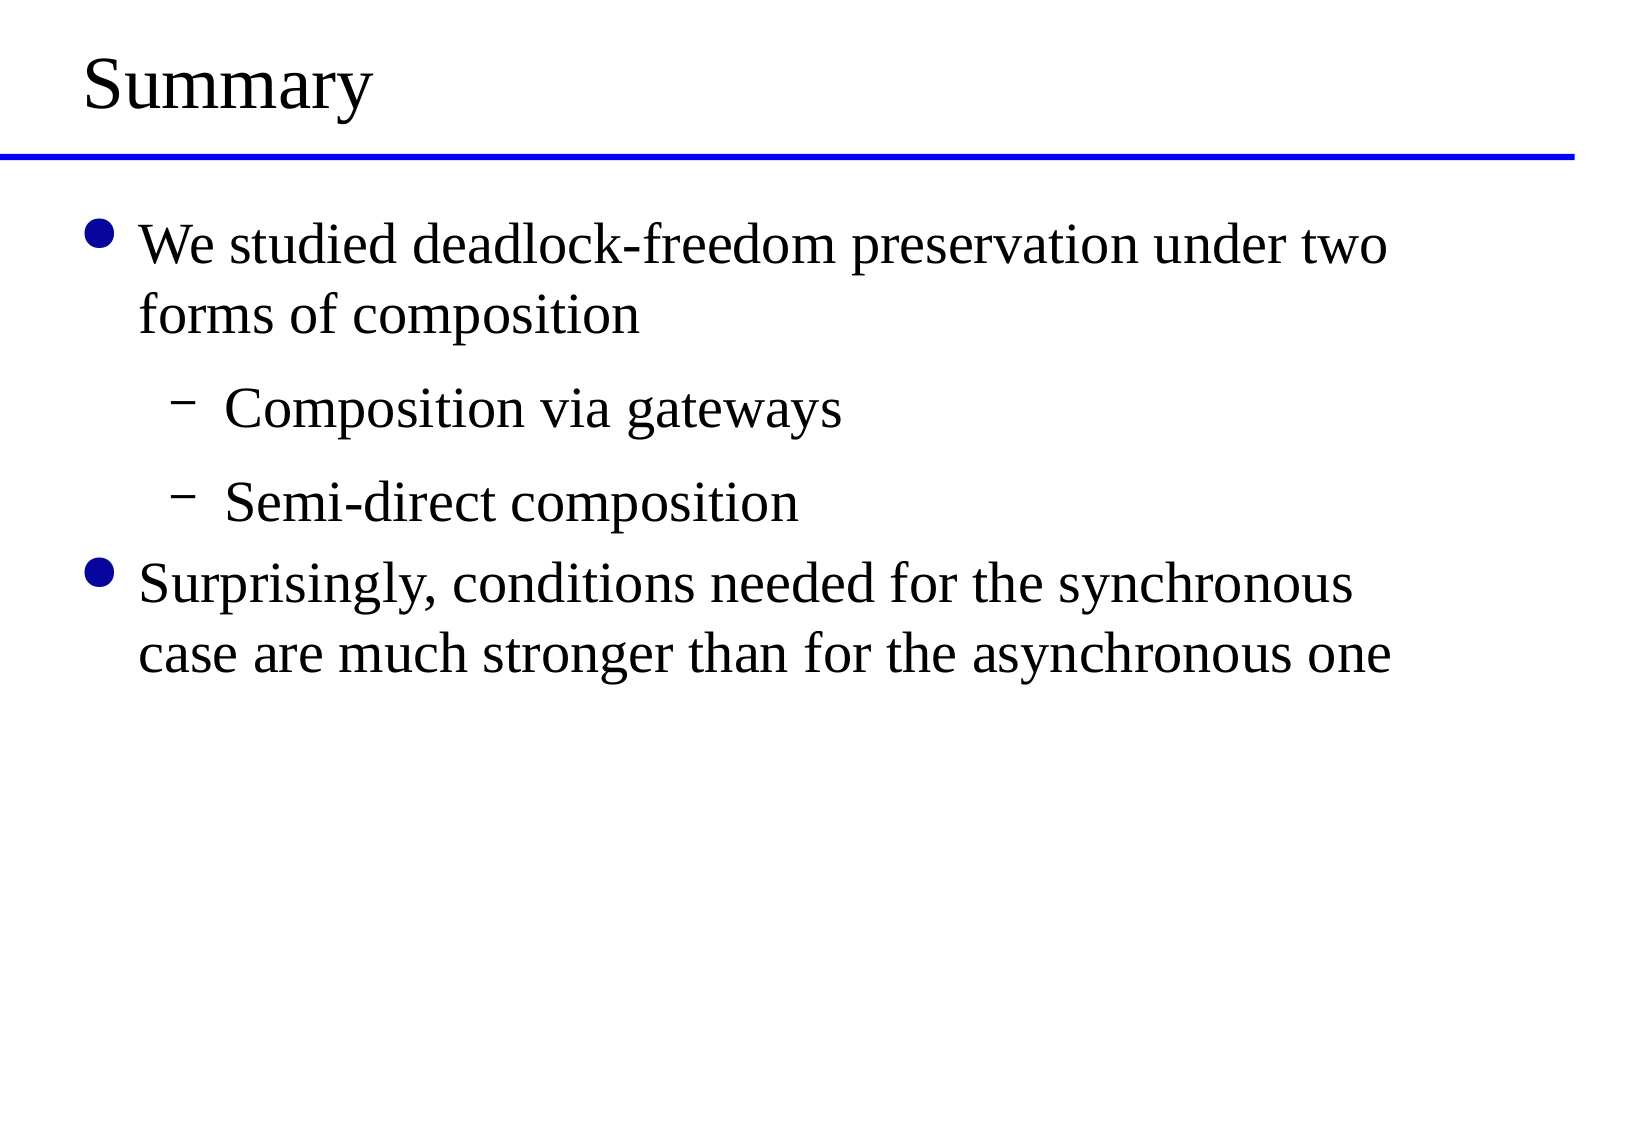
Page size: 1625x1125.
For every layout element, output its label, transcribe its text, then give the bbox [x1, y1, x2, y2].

title Summary [67, 27, 1544, 131]
list We studied deadlock-freedom preservation under two forms of composition Composition via gateways Semi-direct composition Surprisingly, conditions needed for the synchronous case are much stronger than for the asynchronous one [67, 198, 1478, 1061]
